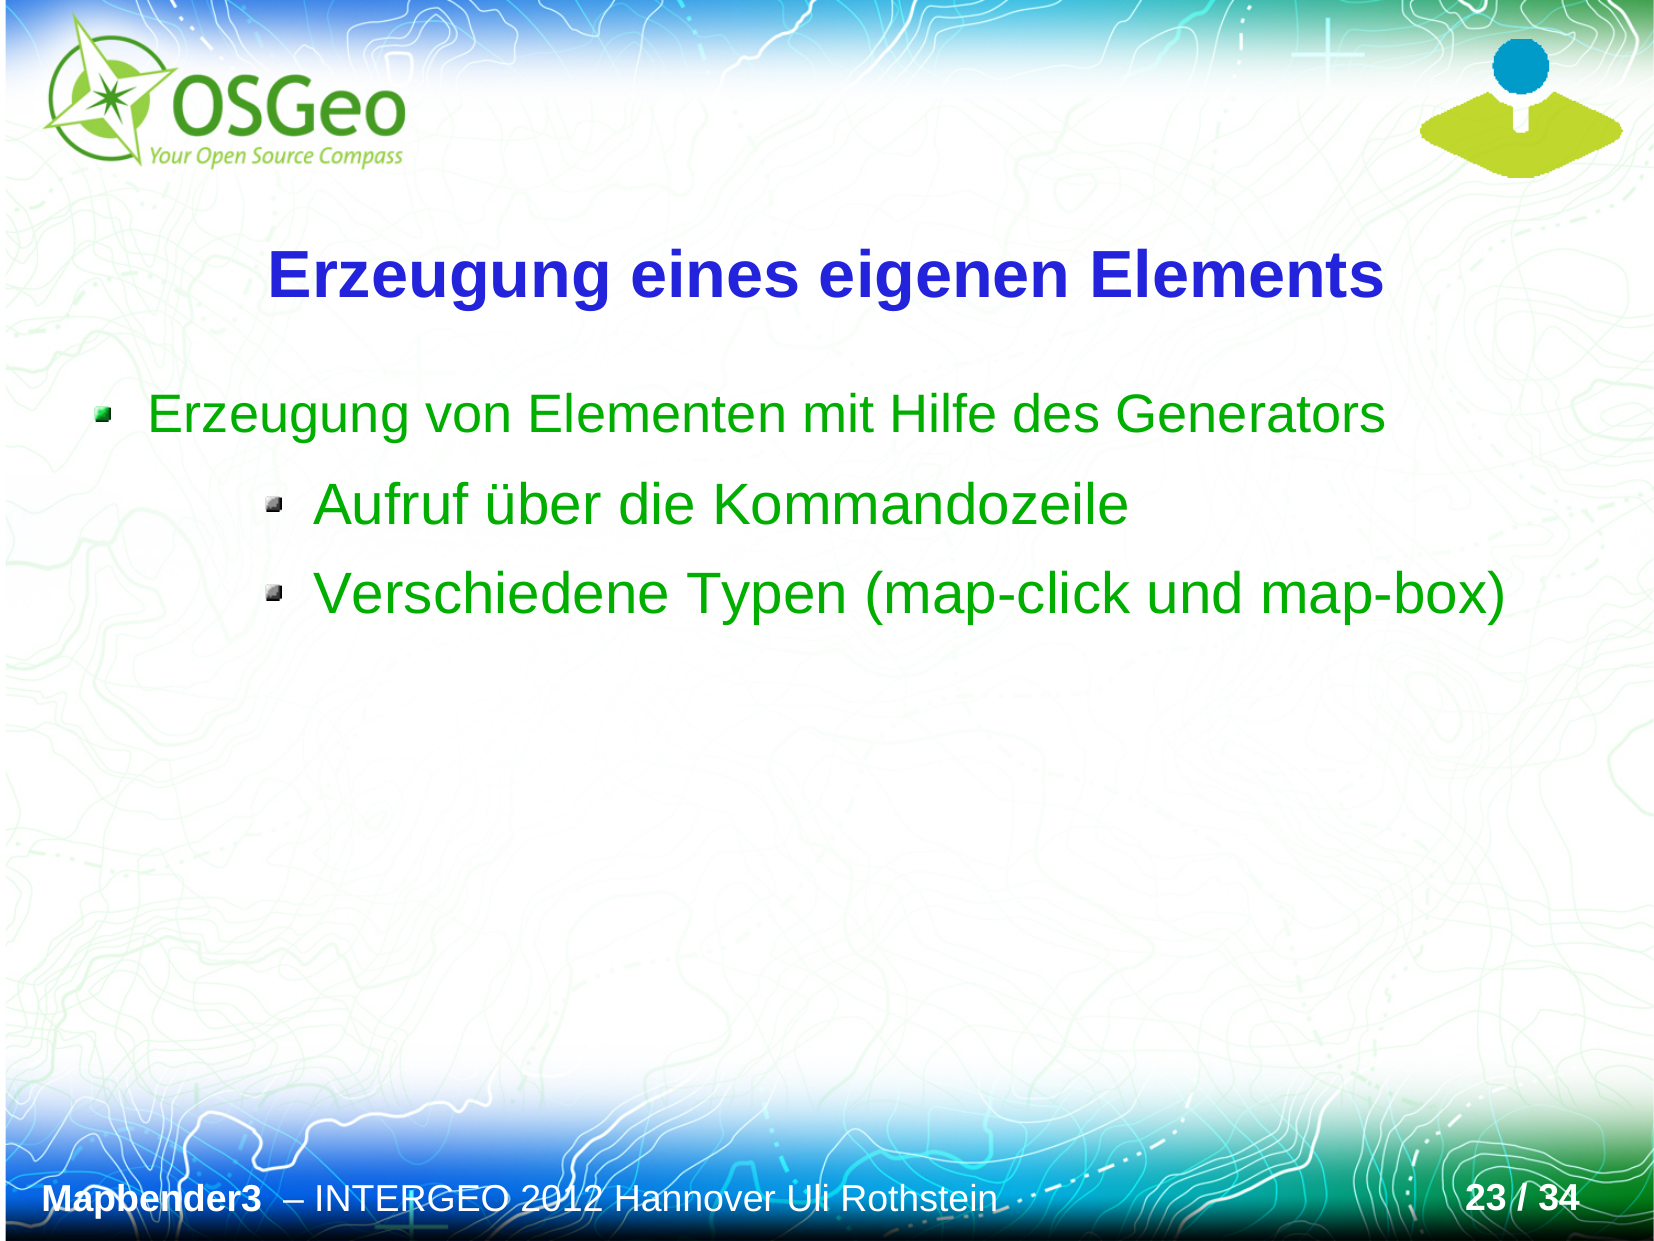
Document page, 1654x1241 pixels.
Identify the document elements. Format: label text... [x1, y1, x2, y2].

title Erzeugung eines eigenen Elements [82, 208, 1571, 342]
list Erzeugung von Elementen mit Hilfe des Generators Aufruf über die Kommandozeile Verschiedene Typen (map-click und map-box) [76, 383, 1565, 1188]
picture [5, 0, 1654, 1241]
